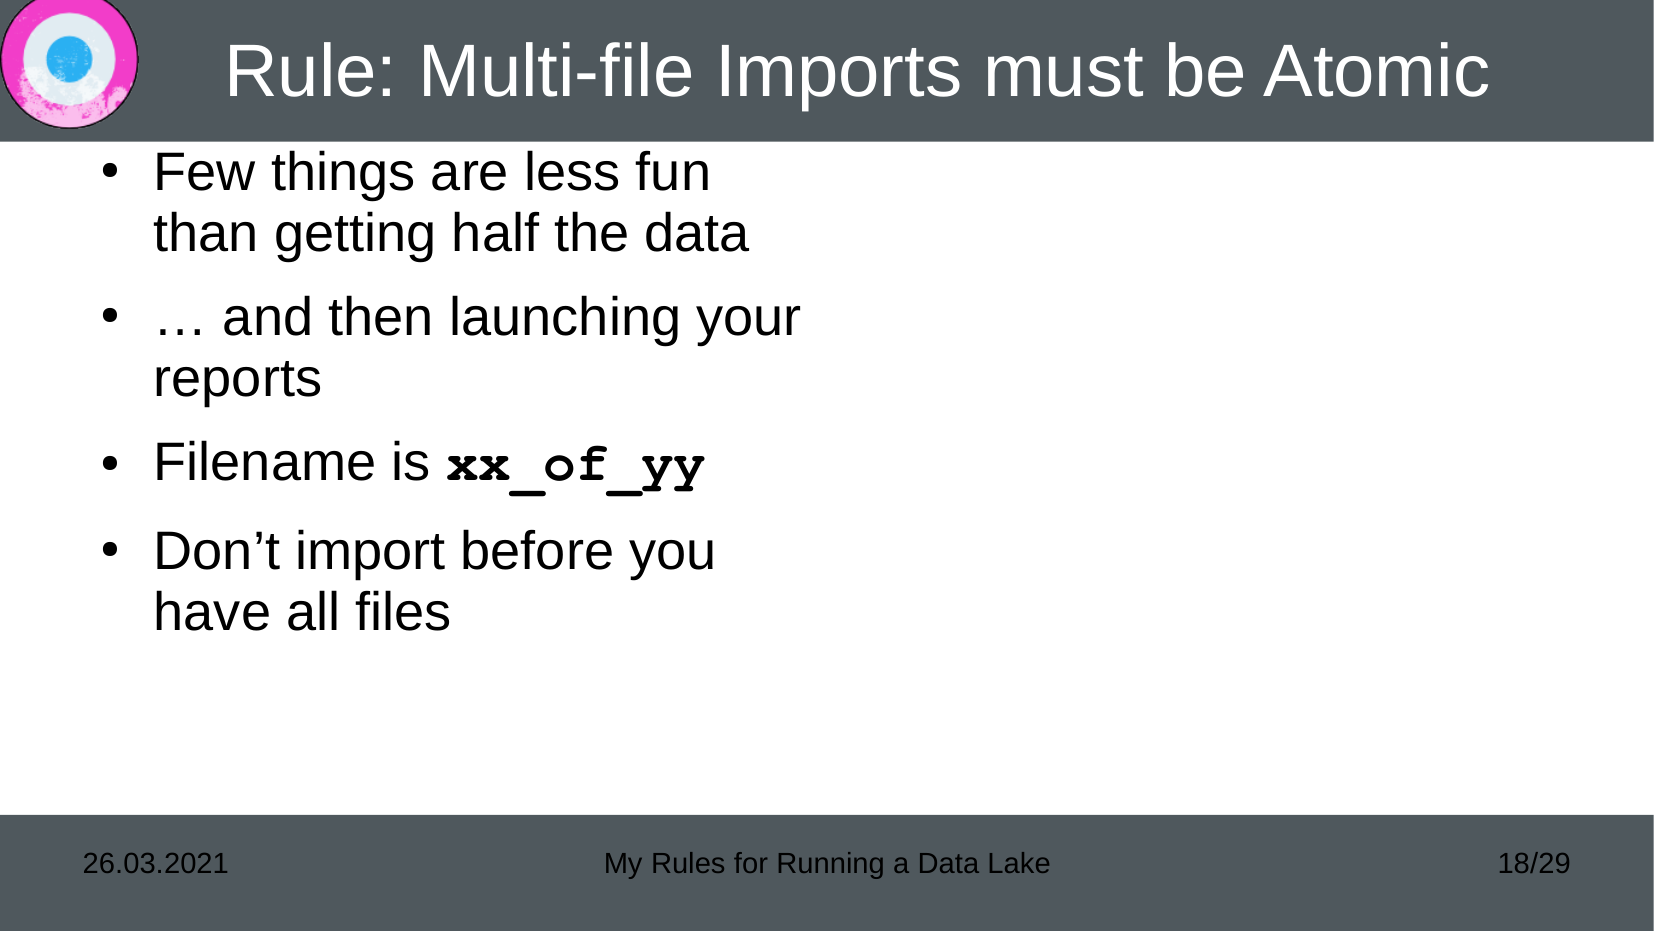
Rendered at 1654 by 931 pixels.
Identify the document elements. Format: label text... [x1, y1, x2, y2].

title Rule: Multi-file Imports must be Atomic [153, 5, 1654, 136]
picture [0, 0, 228, 148]
list Few things are less fun than getting half the data … and then launching your reports Filename is xx_of_yy Don’t import before you have all files [82, 141, 809, 815]
